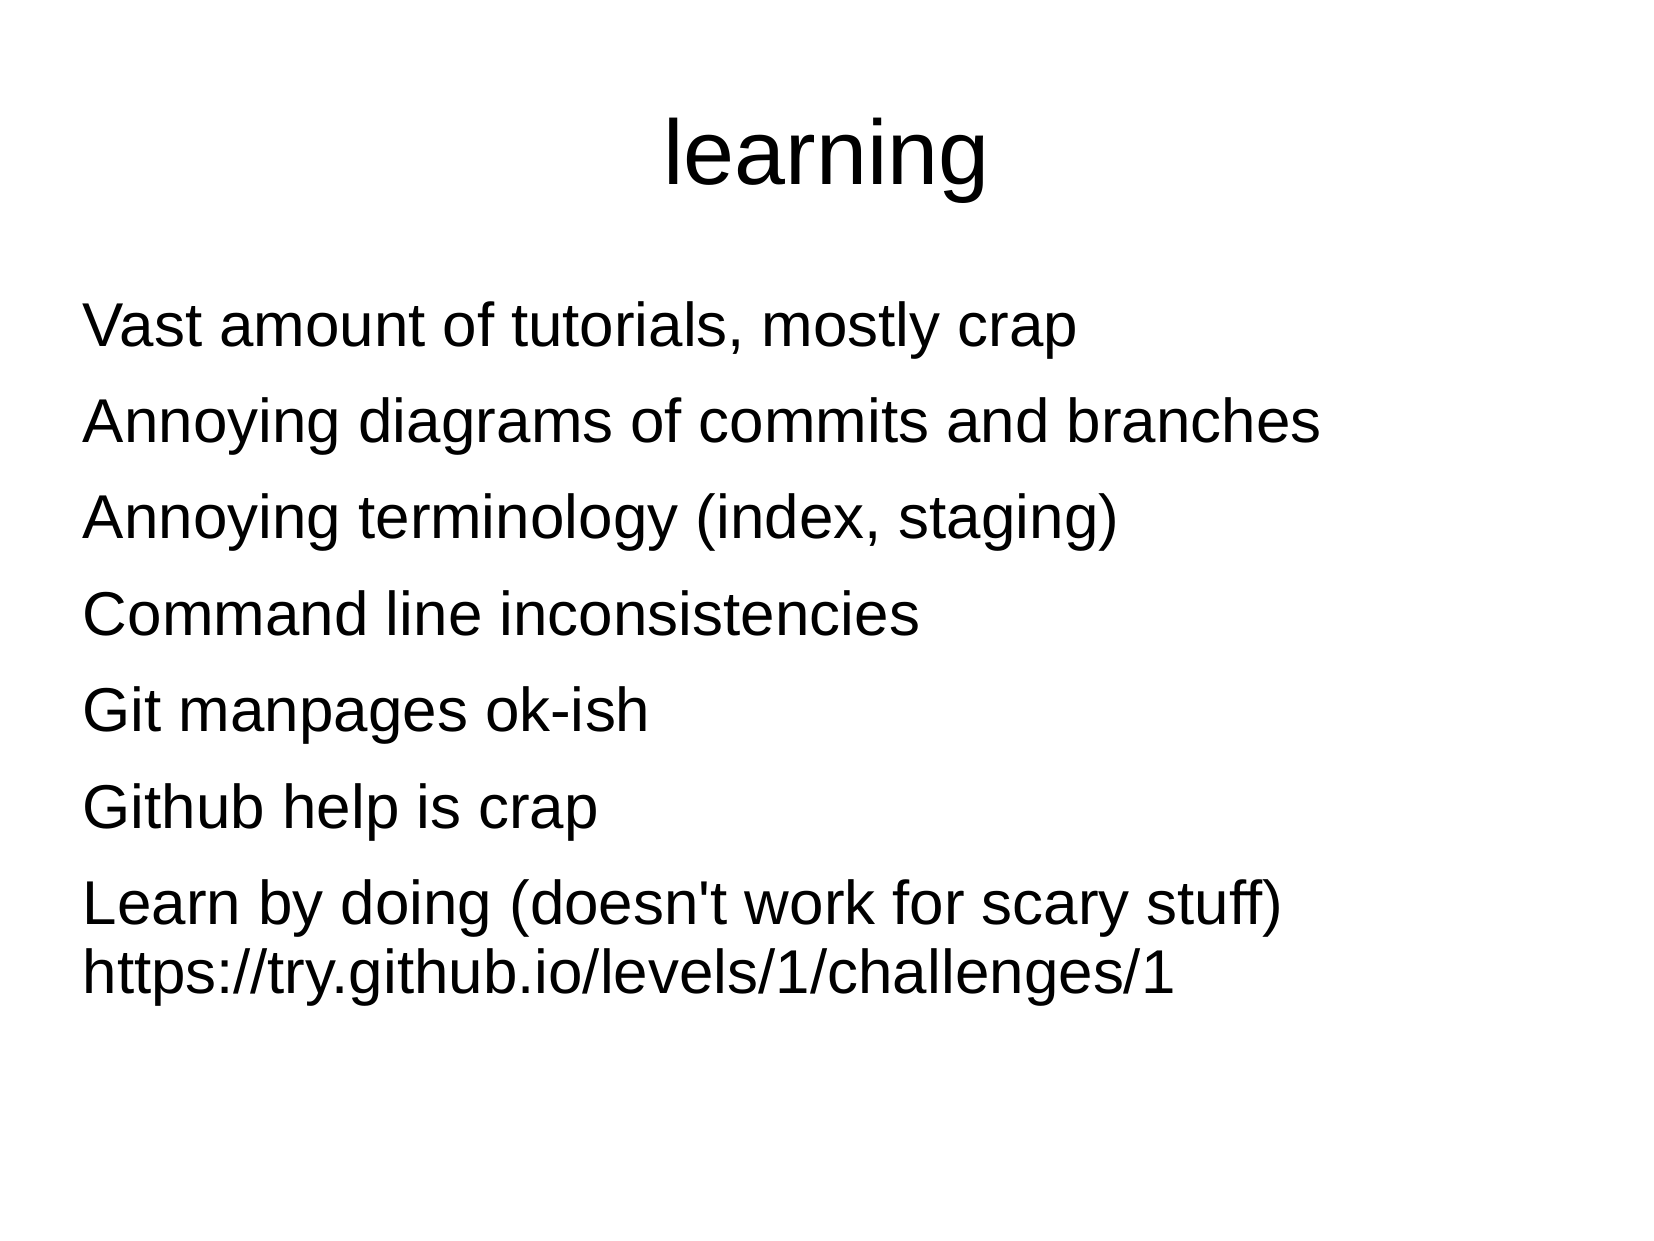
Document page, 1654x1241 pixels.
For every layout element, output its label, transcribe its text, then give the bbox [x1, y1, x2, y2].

list Vast amount of tutorials, mostly crap Annoying diagrams of commits and branches Annoying terminology (index, staging) Command line inconsistencies Git manpages ok-ish Github help is crap Learn by doing (doesn't work for scary stuff) https://try.github.io/levels/1/challenges/1 [82, 290, 1571, 1010]
title learning [82, 49, 1571, 257]
